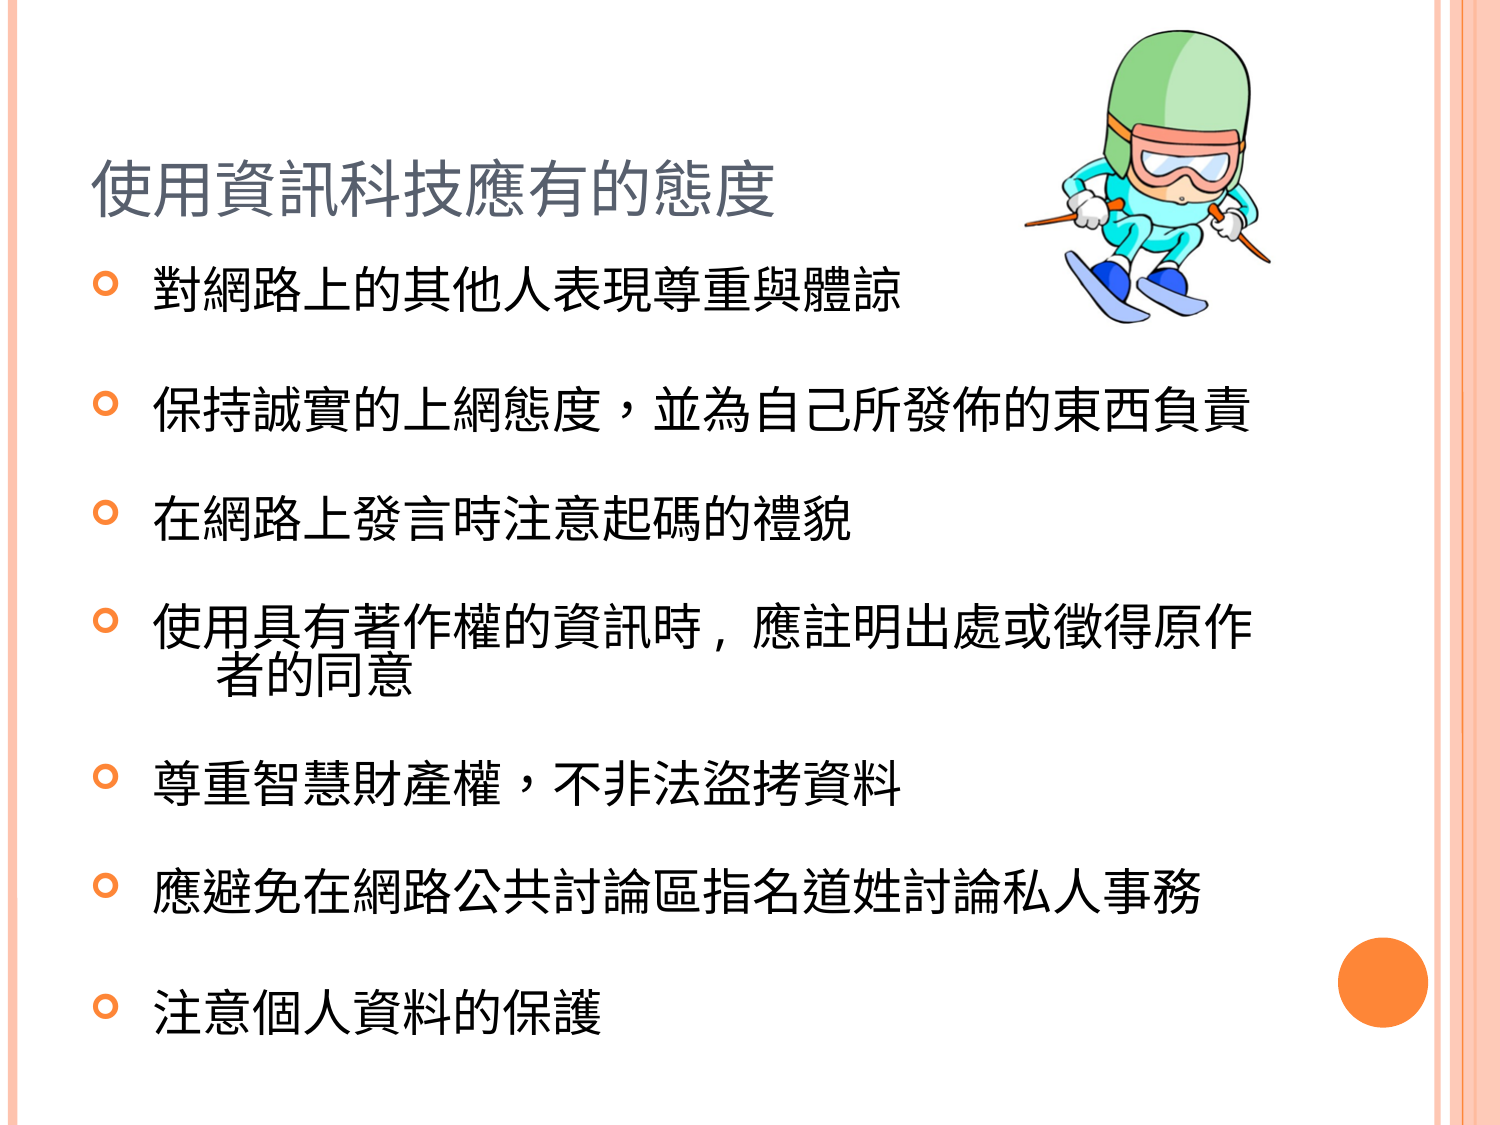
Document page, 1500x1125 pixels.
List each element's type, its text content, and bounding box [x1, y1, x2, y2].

list 對網路上的其他人表現尊重與體諒 保持誠實的上網態度，並為自己所發佈的東西負責 在網路上發言時注意起碼的禮貌 使用具有著作權的資訊時, 應註明出處或徵得原作者的同意 尊重智慧財產權，不非法盜拷資料 應避免在網路公共討論區指名道姓討論私人事務 注意個人資料的保護 [75, 262, 1300, 1062]
picture [974, 19, 1306, 349]
title 使用資訊科技應有的態度 [75, 45, 974, 233]
